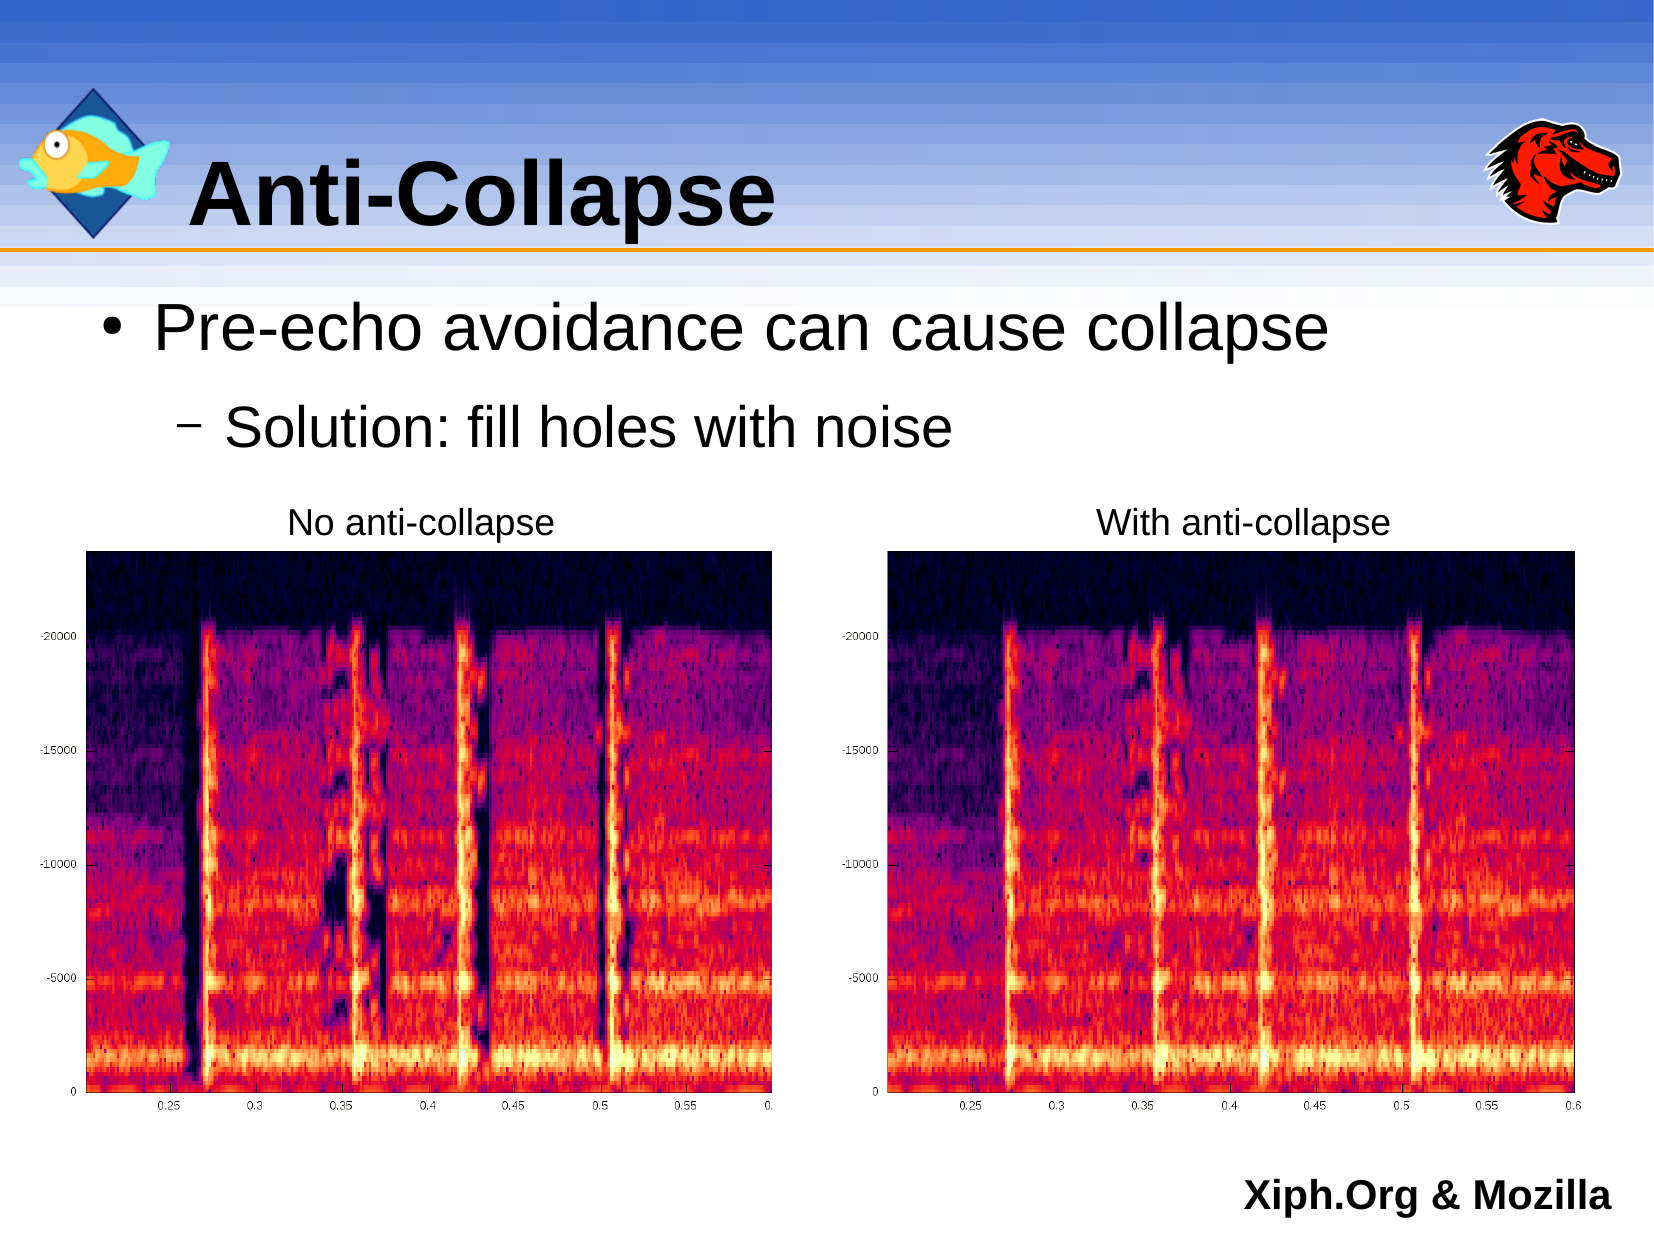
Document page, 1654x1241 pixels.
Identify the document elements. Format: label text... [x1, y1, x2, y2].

list Pre-echo avoidance can cause collapse Solution: fill holes with noise [82, 290, 1571, 501]
picture [0, 0, 1654, 248]
picture [0, 252, 1654, 1241]
title Anti-Collapse [187, 37, 1571, 245]
text_box With anti-collapse [1081, 493, 1407, 551]
text_box No anti-collapse [272, 493, 570, 551]
